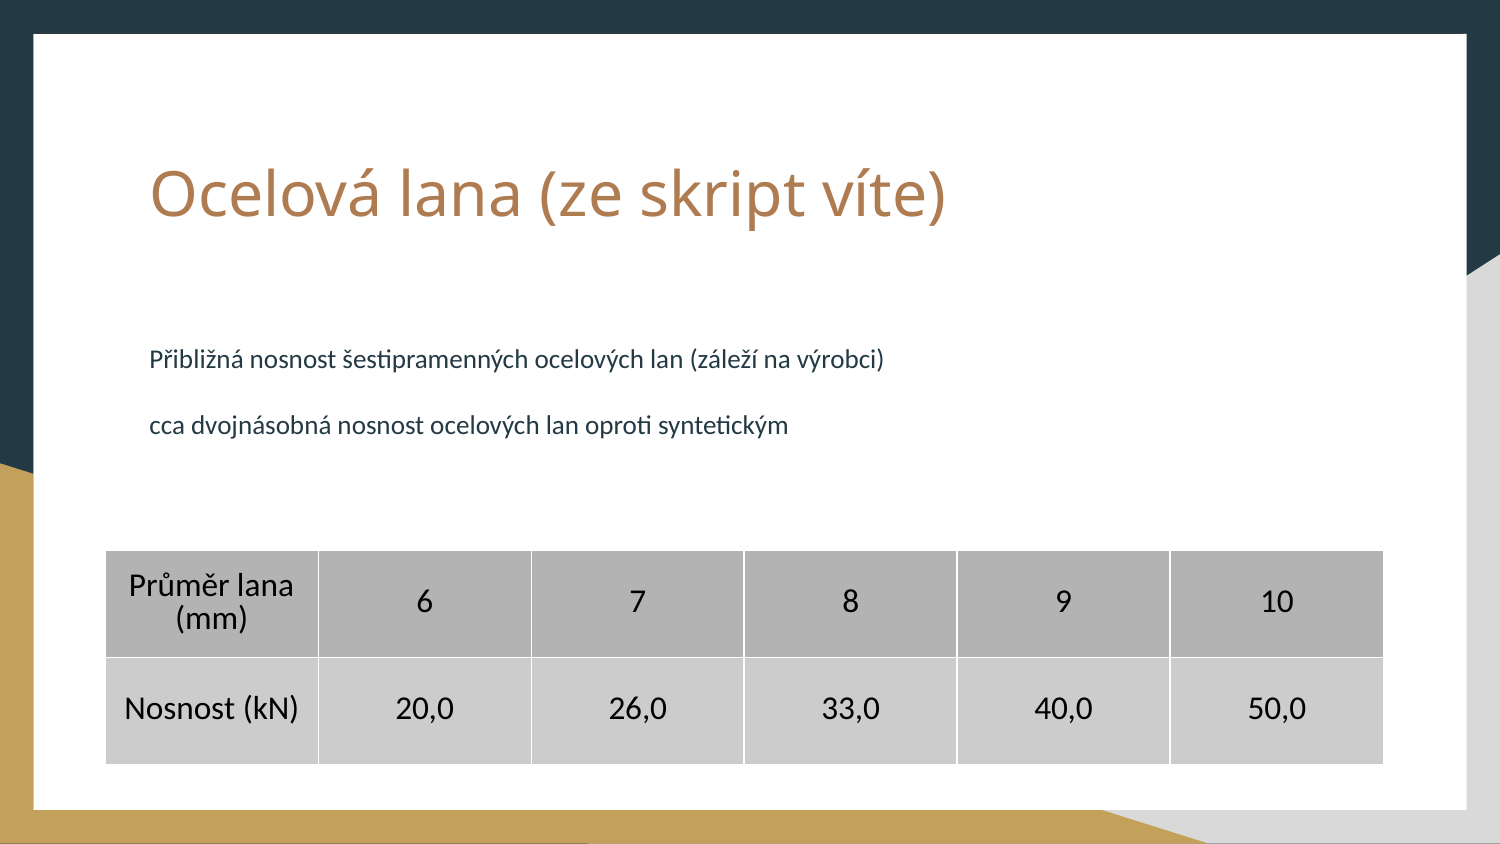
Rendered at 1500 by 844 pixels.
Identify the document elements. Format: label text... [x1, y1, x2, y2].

table_cell 50,0 [1171, 658, 1383, 764]
table_header 7 [532, 551, 743, 657]
table_cell 20,0 [319, 658, 531, 764]
table_cell Nosnost (kN) [106, 658, 318, 764]
table_header 9 [958, 551, 1169, 657]
table_header 6 [319, 551, 531, 657]
list Přibližná nosnost šestipramenných ocelových lan (záleží na výrobci) cca dvojnásobná nosnost ocelových lan oproti syntetickým [134, 326, 1366, 550]
table_cell 40,0 [958, 658, 1169, 764]
table_header 8 [745, 551, 956, 657]
table_header Průměr lana (mm) [106, 551, 318, 657]
title Ocelová lana (ze skript víte) [134, 138, 1366, 296]
table_header 10 [1171, 551, 1383, 657]
table_cell 26,0 [532, 658, 743, 764]
table_cell 33,0 [745, 658, 956, 764]
